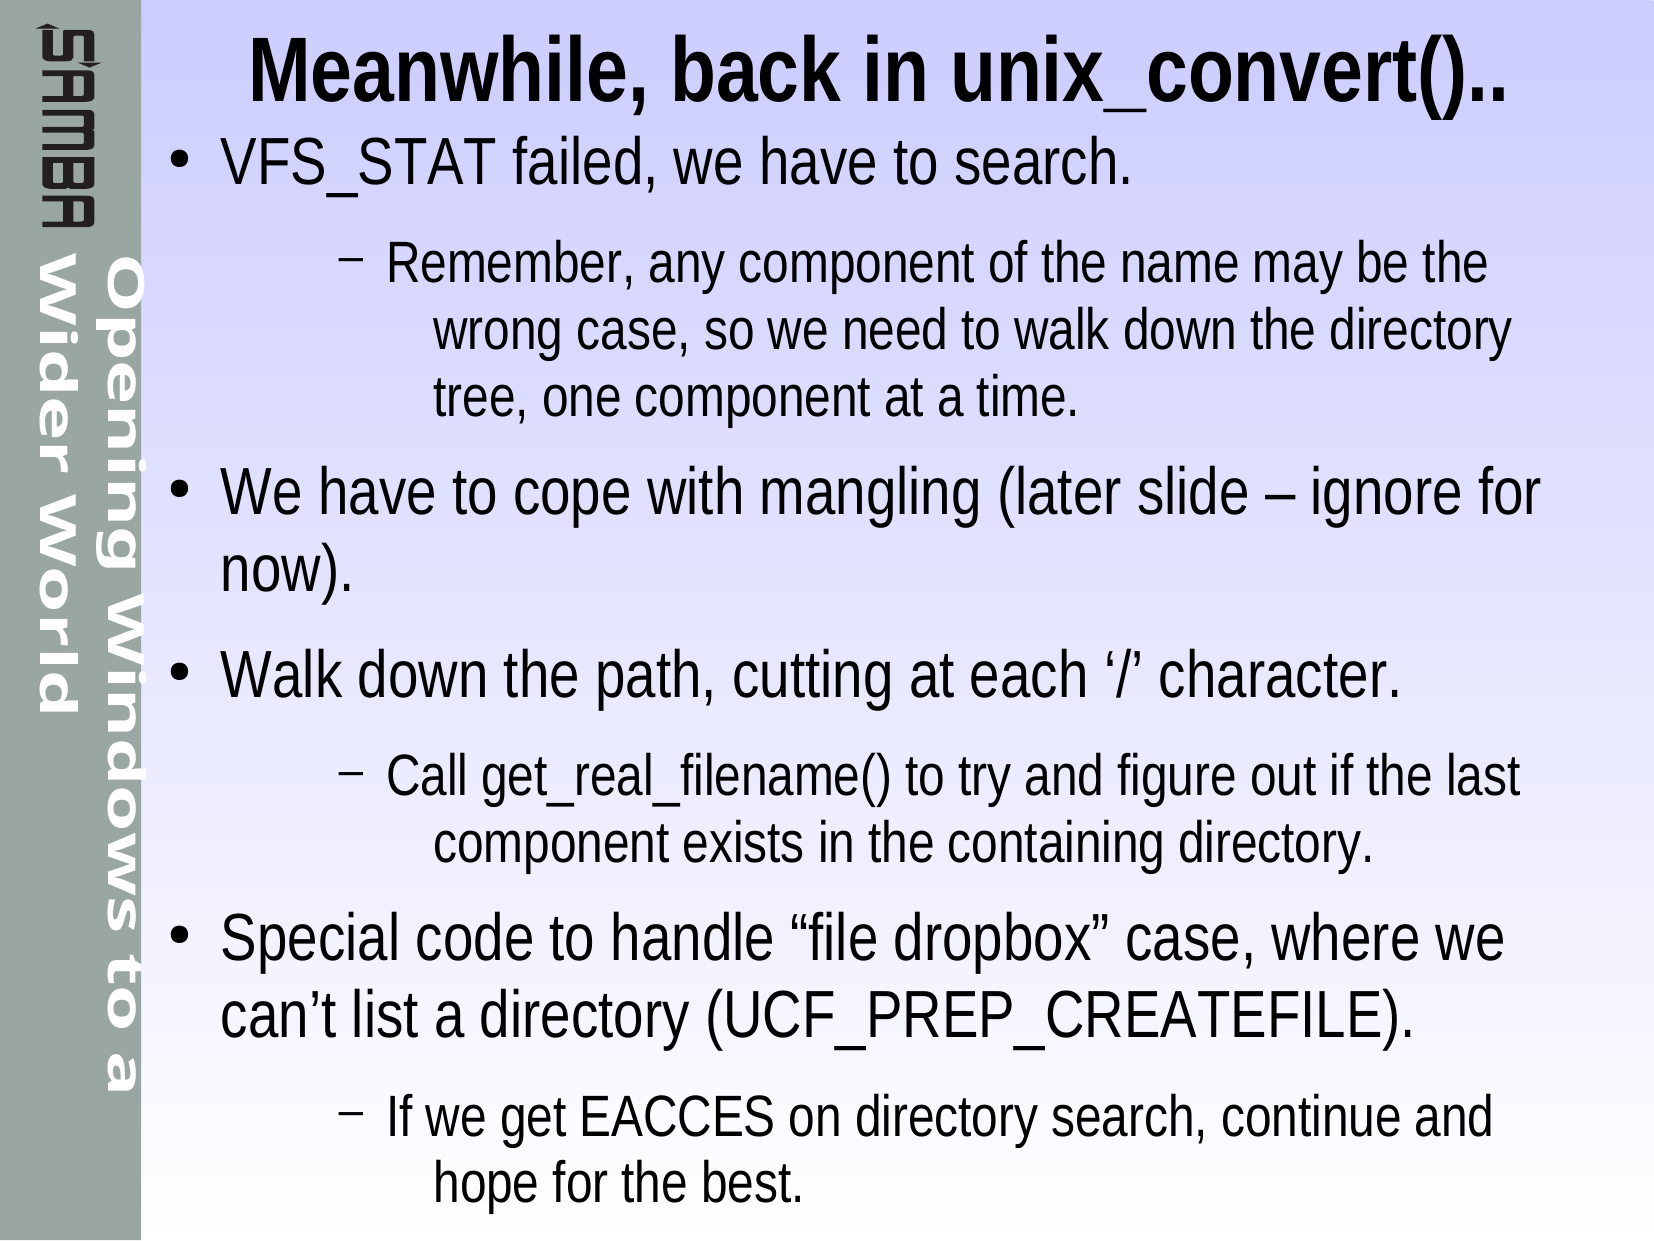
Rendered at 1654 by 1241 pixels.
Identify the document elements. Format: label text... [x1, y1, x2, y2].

title Meanwhile, back in unix_convert().. [173, 15, 1586, 122]
list VFS_STAT failed, we have to search. Remember, any component of the name may be the wrong case, so we need to walk down the directory tree, one component at a time. We have to cope with mangling (later slide – ignore for now). Walk down the path, cutting at each ‘/’ character. Call get_real_filename() to try and figure out if the last component exists in the containing directory. Special code to handle “file dropbox” case, where we can’t list a directory (UCF_PREP_CREATEFILE). If we get EACCES on directory search, continue and hope for the best. [150, 121, 1563, 1216]
